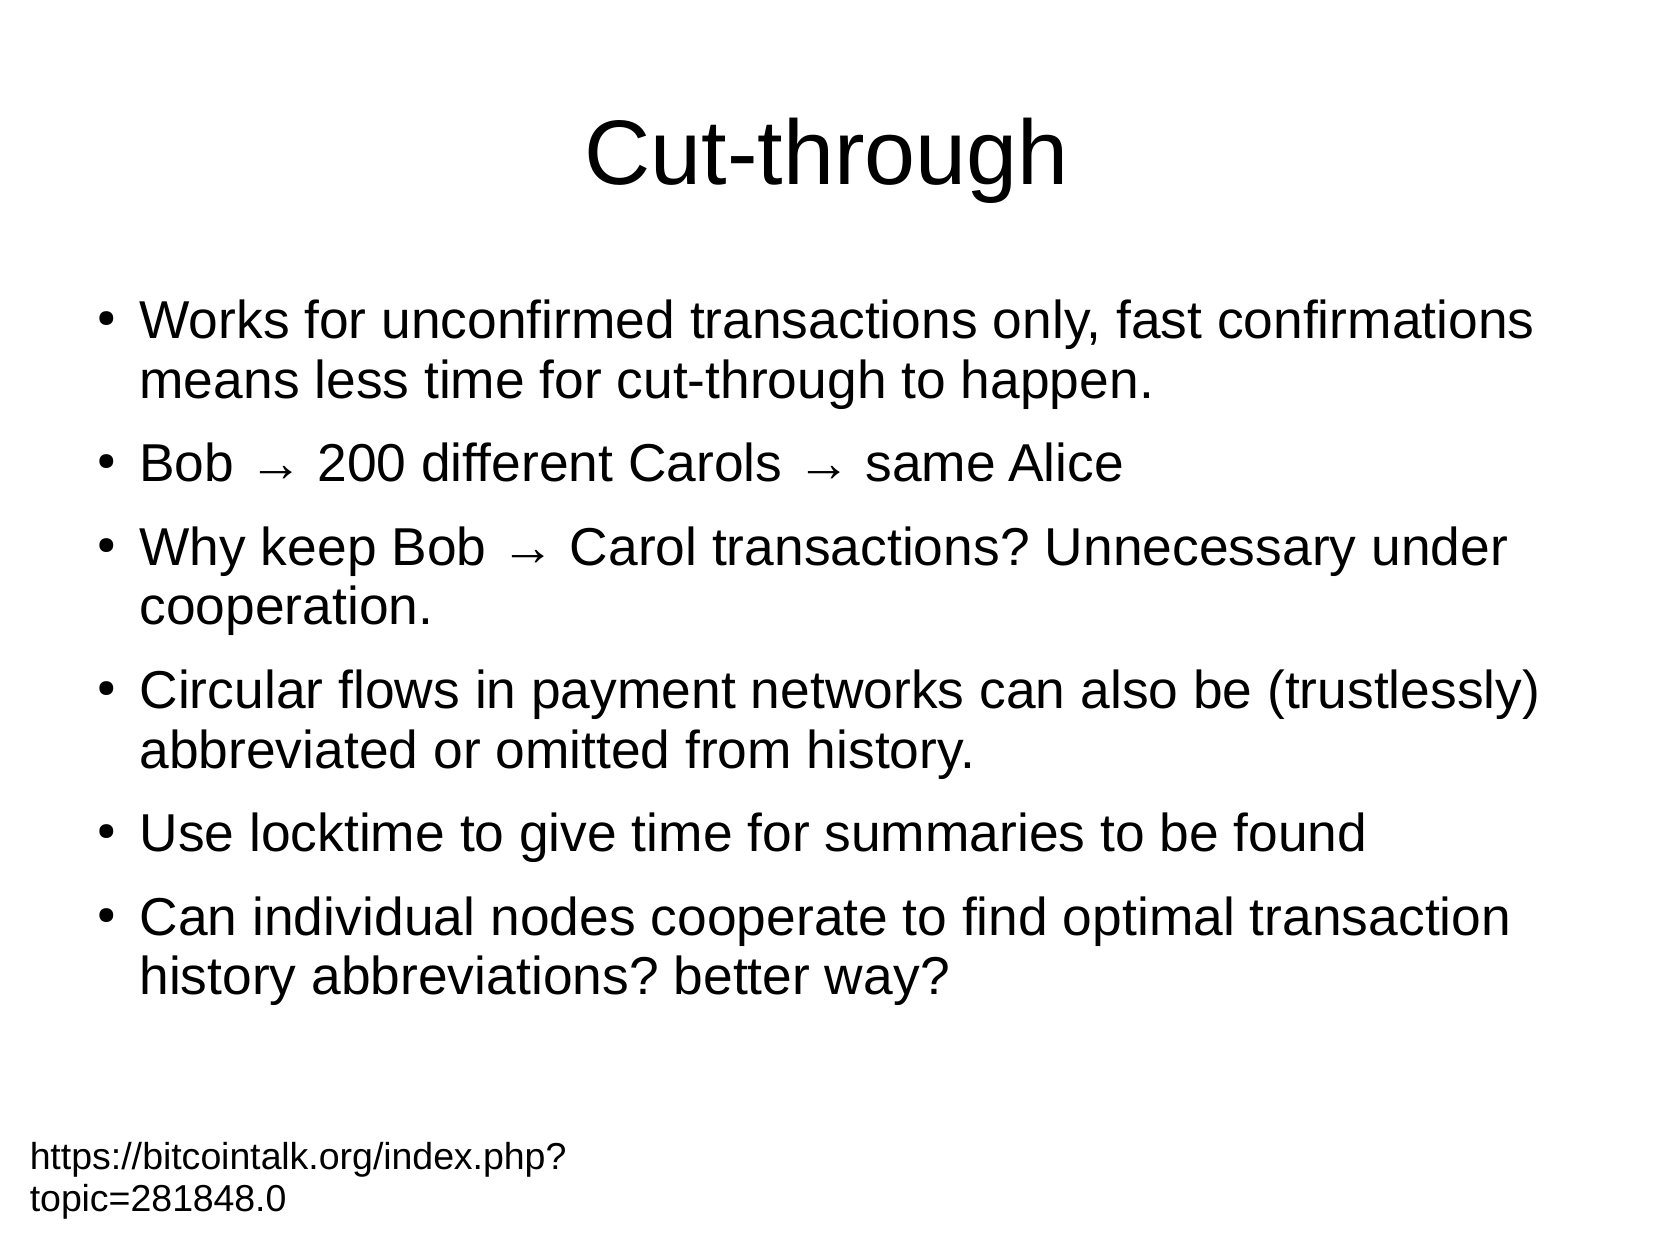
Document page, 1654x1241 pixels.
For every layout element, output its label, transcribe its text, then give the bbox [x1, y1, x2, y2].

text_box https://bitcointalk.org/index.php?topic=281848.0 [15, 1128, 838, 1186]
title Cut-through [82, 49, 1571, 257]
list Works for unconfirmed transactions only, fast confirmations means less time for cut-through to happen. Bob → 200 different Carols → same Alice Why keep Bob → Carol transactions? Unnecessary under cooperation. Circular flows in payment networks can also be (trustlessly) abbreviated or omitted from history. Use locktime to give time for summaries to be found Can individual nodes cooperate to find optimal transaction history abbreviations? better way? [82, 290, 1571, 1010]
